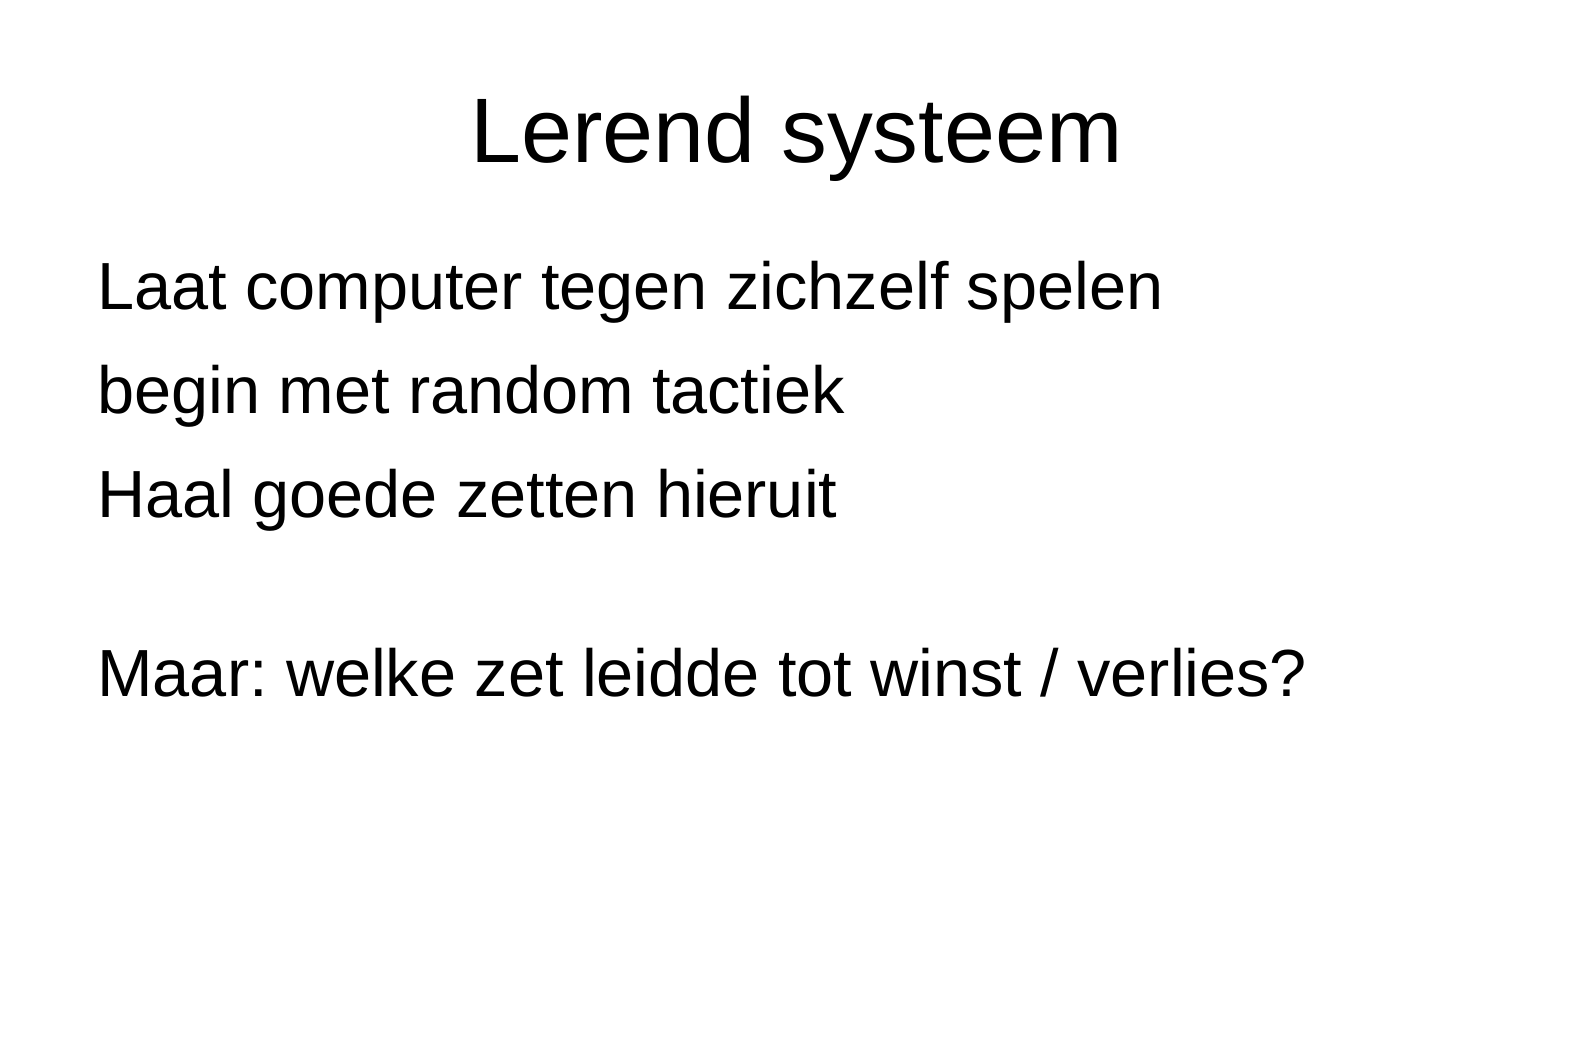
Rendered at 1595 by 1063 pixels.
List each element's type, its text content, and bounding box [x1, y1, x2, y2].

title Lerend systeem [79, 49, 1515, 213]
list Laat computer tegen zichzelf spelen begin met random tactiek Haal goede zetten hieruit Maar: welke zet leidde tot winst / verlies? [79, 248, 1515, 936]
